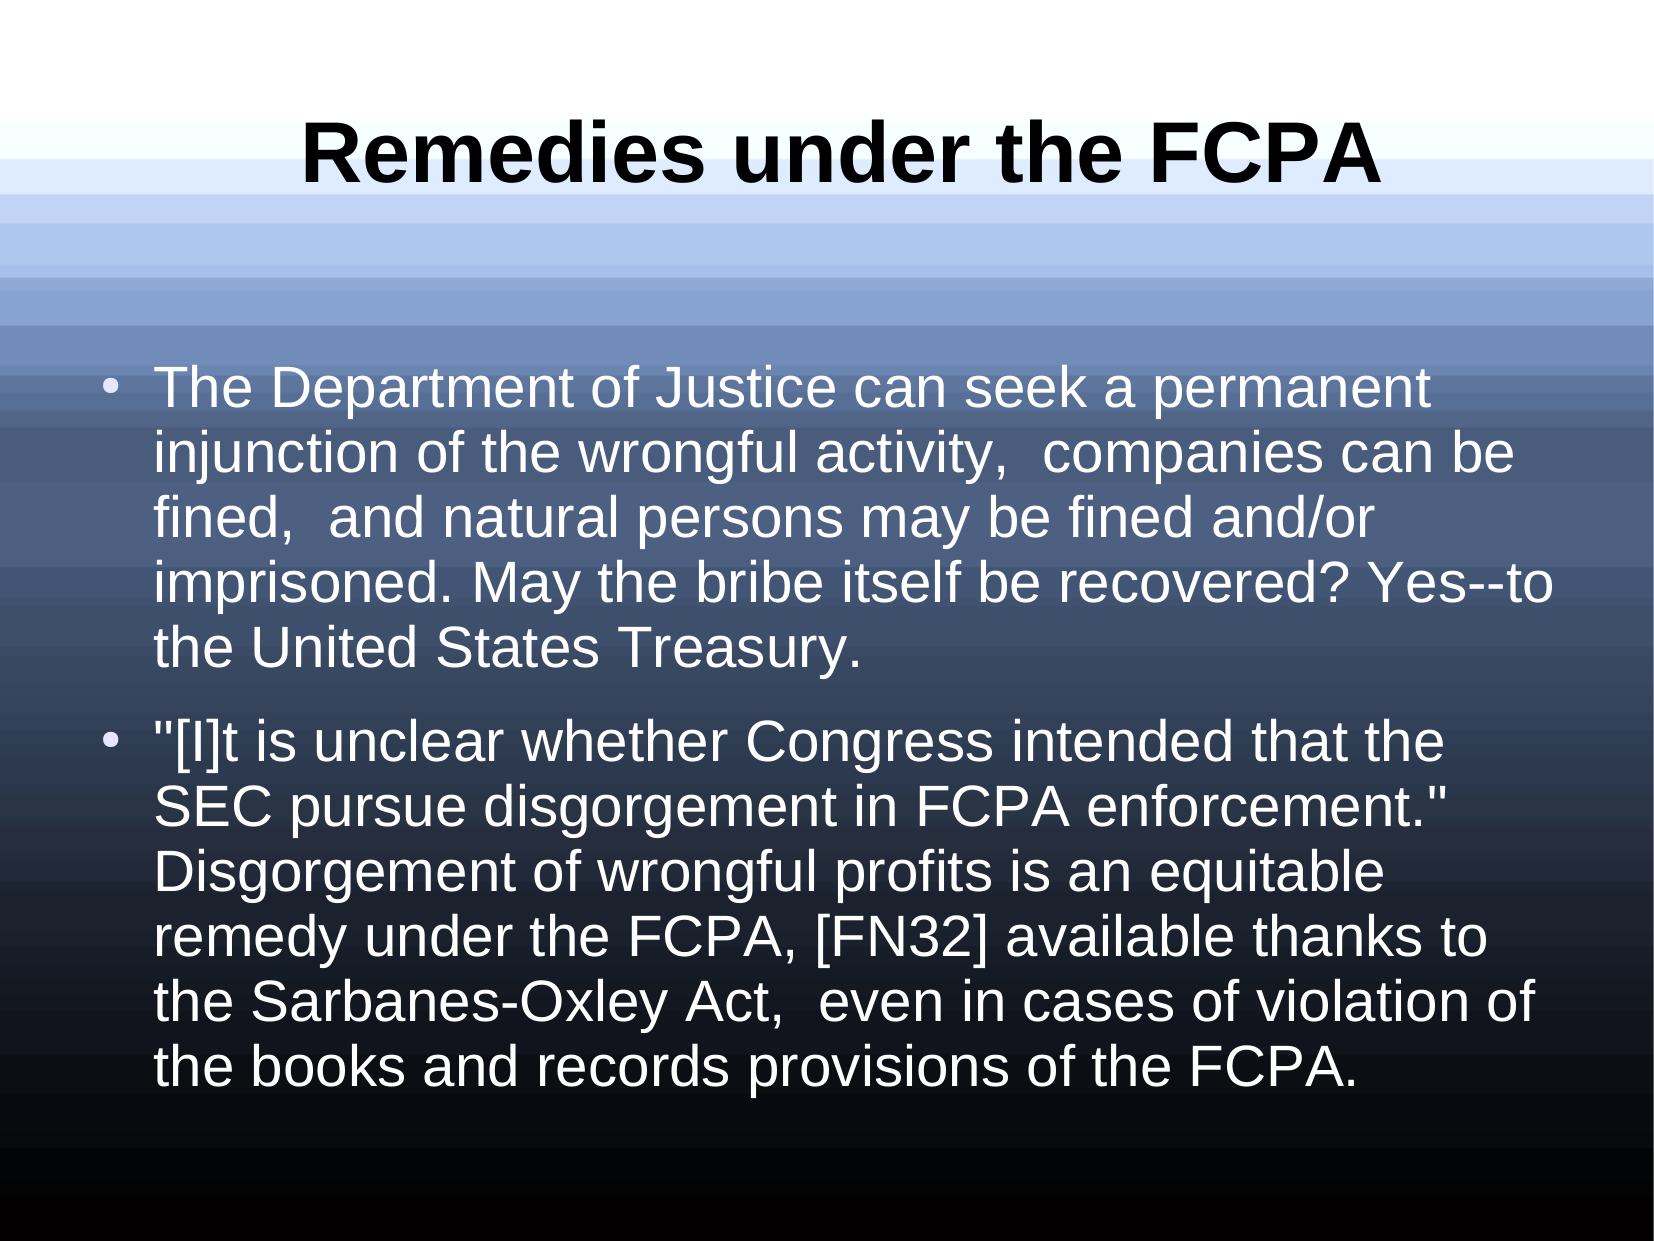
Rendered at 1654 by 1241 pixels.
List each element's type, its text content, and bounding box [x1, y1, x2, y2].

picture [0, 0, 1654, 1241]
title Remedies under the FCPA [82, 49, 1571, 257]
list The Department of Justice can seek a permanent injunction of the wrongful activity, companies can be fined, and natural persons may be fined and/or imprisoned. May the bribe itself be recovered? Yes--to the United States Treasury. "[I]t is unclear whether Congress intended that the SEC pursue disgorgement in FCPA enforcement." Disgorgement of wrongful profits is an equitable remedy under the FCPA, [FN32] available thanks to the Sarbanes-Oxley Act, even in cases of violation of the books and records provisions of the FCPA. [82, 354, 1571, 1109]
